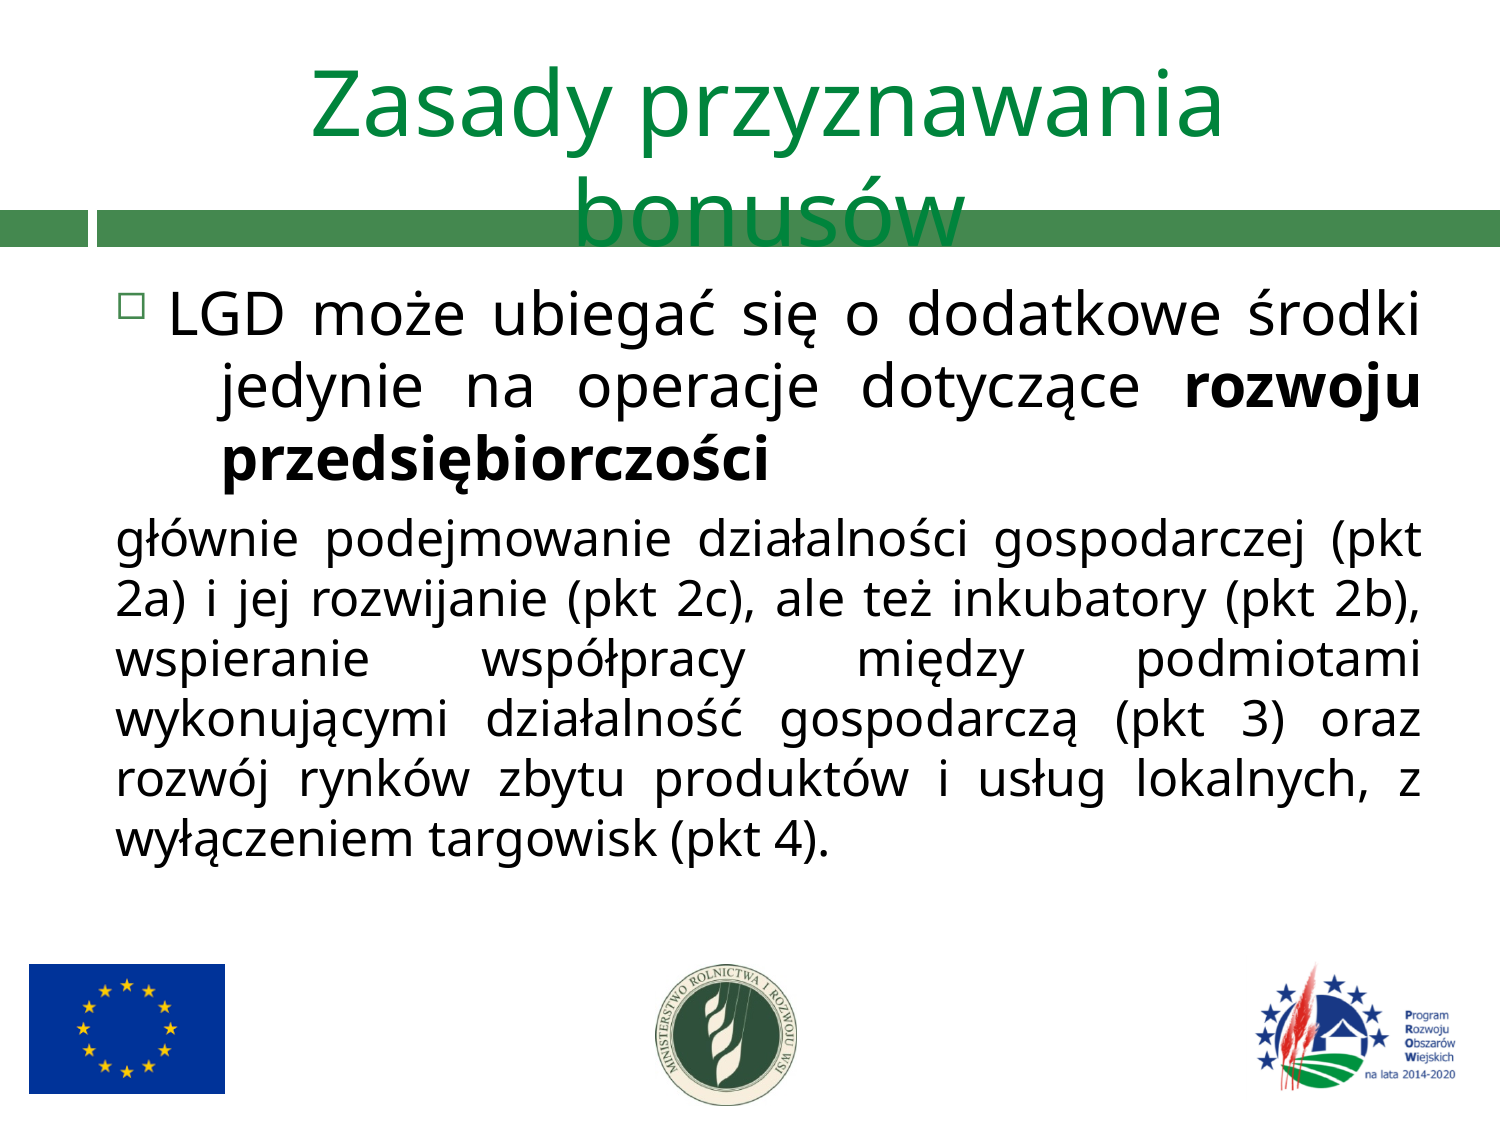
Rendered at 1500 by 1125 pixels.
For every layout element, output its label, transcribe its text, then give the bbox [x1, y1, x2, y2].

title Zasady przyznawania bonusów [100, 37, 1438, 201]
list LGD może ubiegać się o dodatkowe środki jedynie na operacje dotyczące rozwoju przedsiębiorczości głównie podejmowanie działalności gospodarczej (pkt 2a) i jej rozwijanie (pkt 2c), ale też inkubatory (pkt 2b), wspieranie współpracy między podmiotami wykonującymi działalność gospodarczą (pkt 3) oraz rozwój rynków zbytu produktów i usług lokalnych, z wyłączeniem targowisk (pkt 4). [100, 267, 1438, 956]
